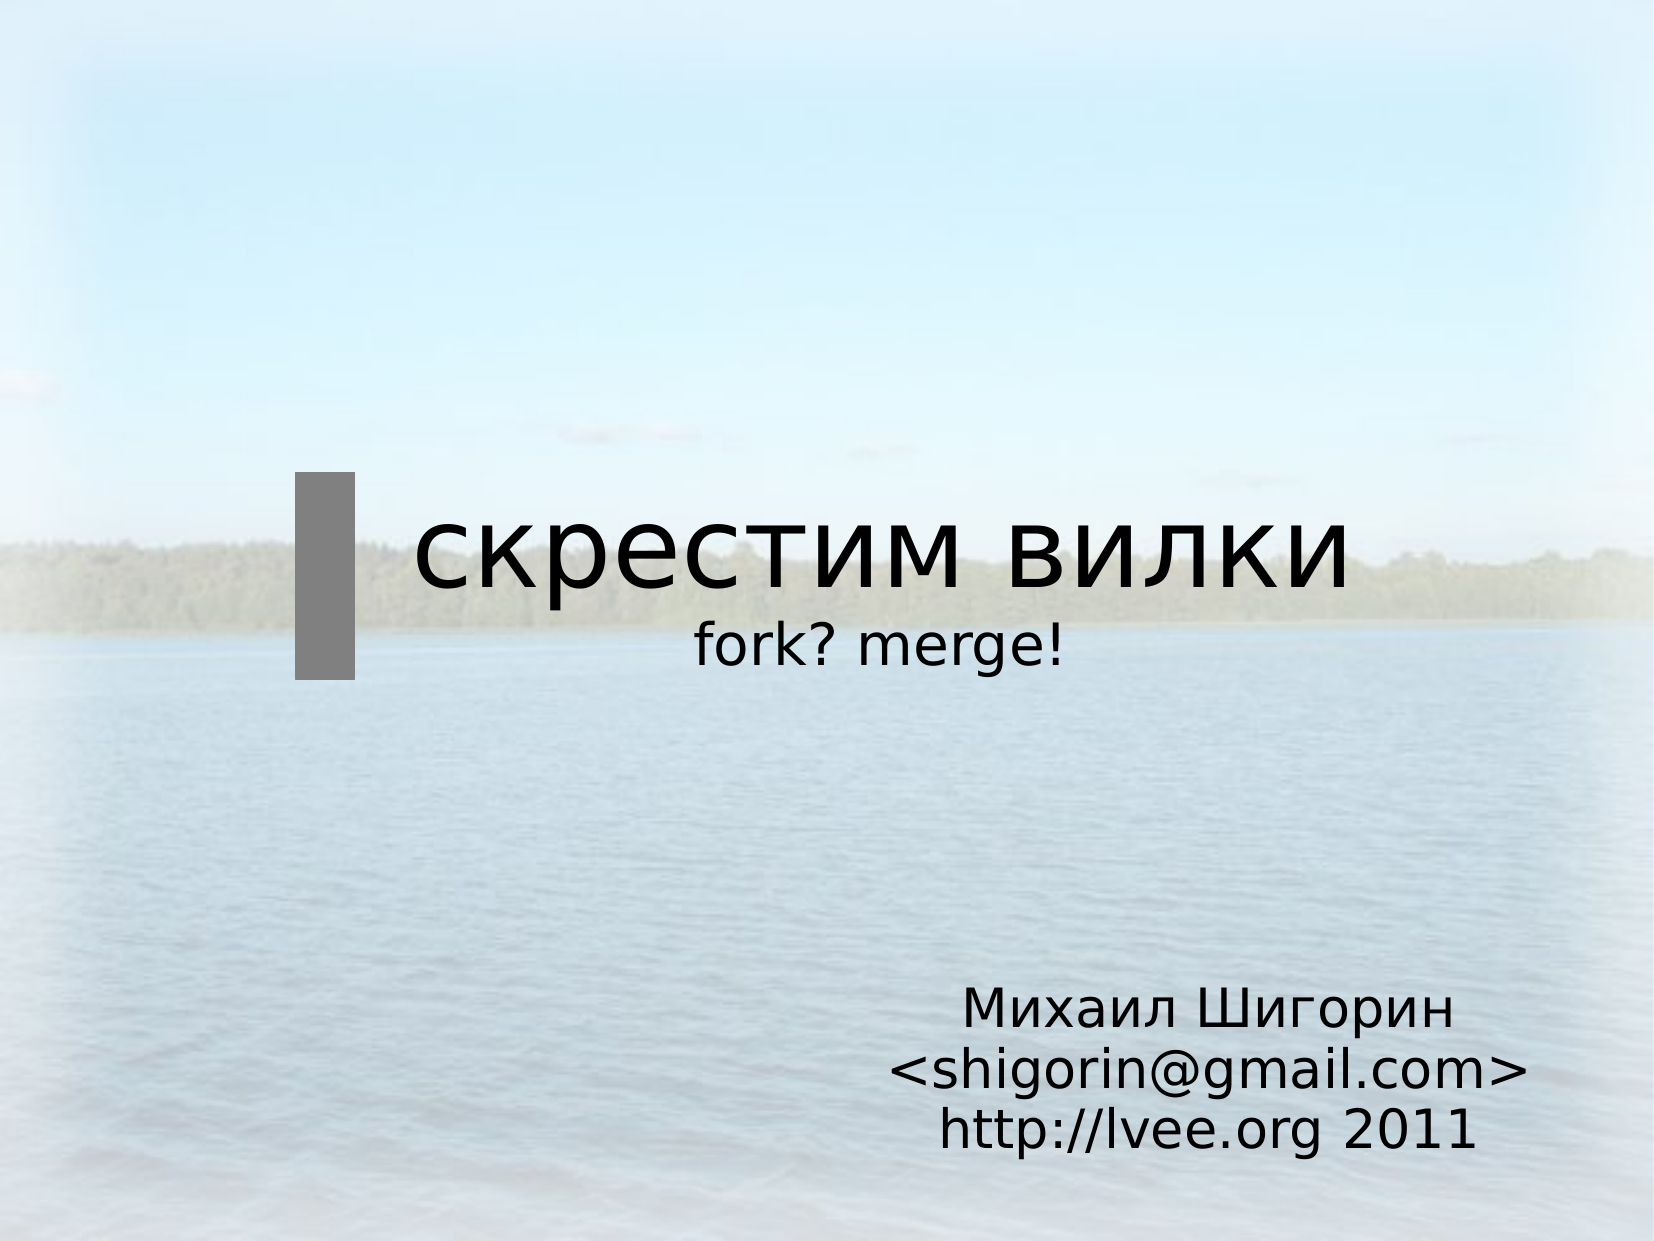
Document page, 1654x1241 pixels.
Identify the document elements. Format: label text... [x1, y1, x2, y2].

picture [0, 0, 1654, 1241]
text_box Михаил Шигорин <shigorin@gmail.com> http://lvee.org 2011 [797, 968, 1622, 1112]
text_box скрестим вилки fork? merge! [356, 472, 1347, 678]
text_box [295, 472, 355, 680]
